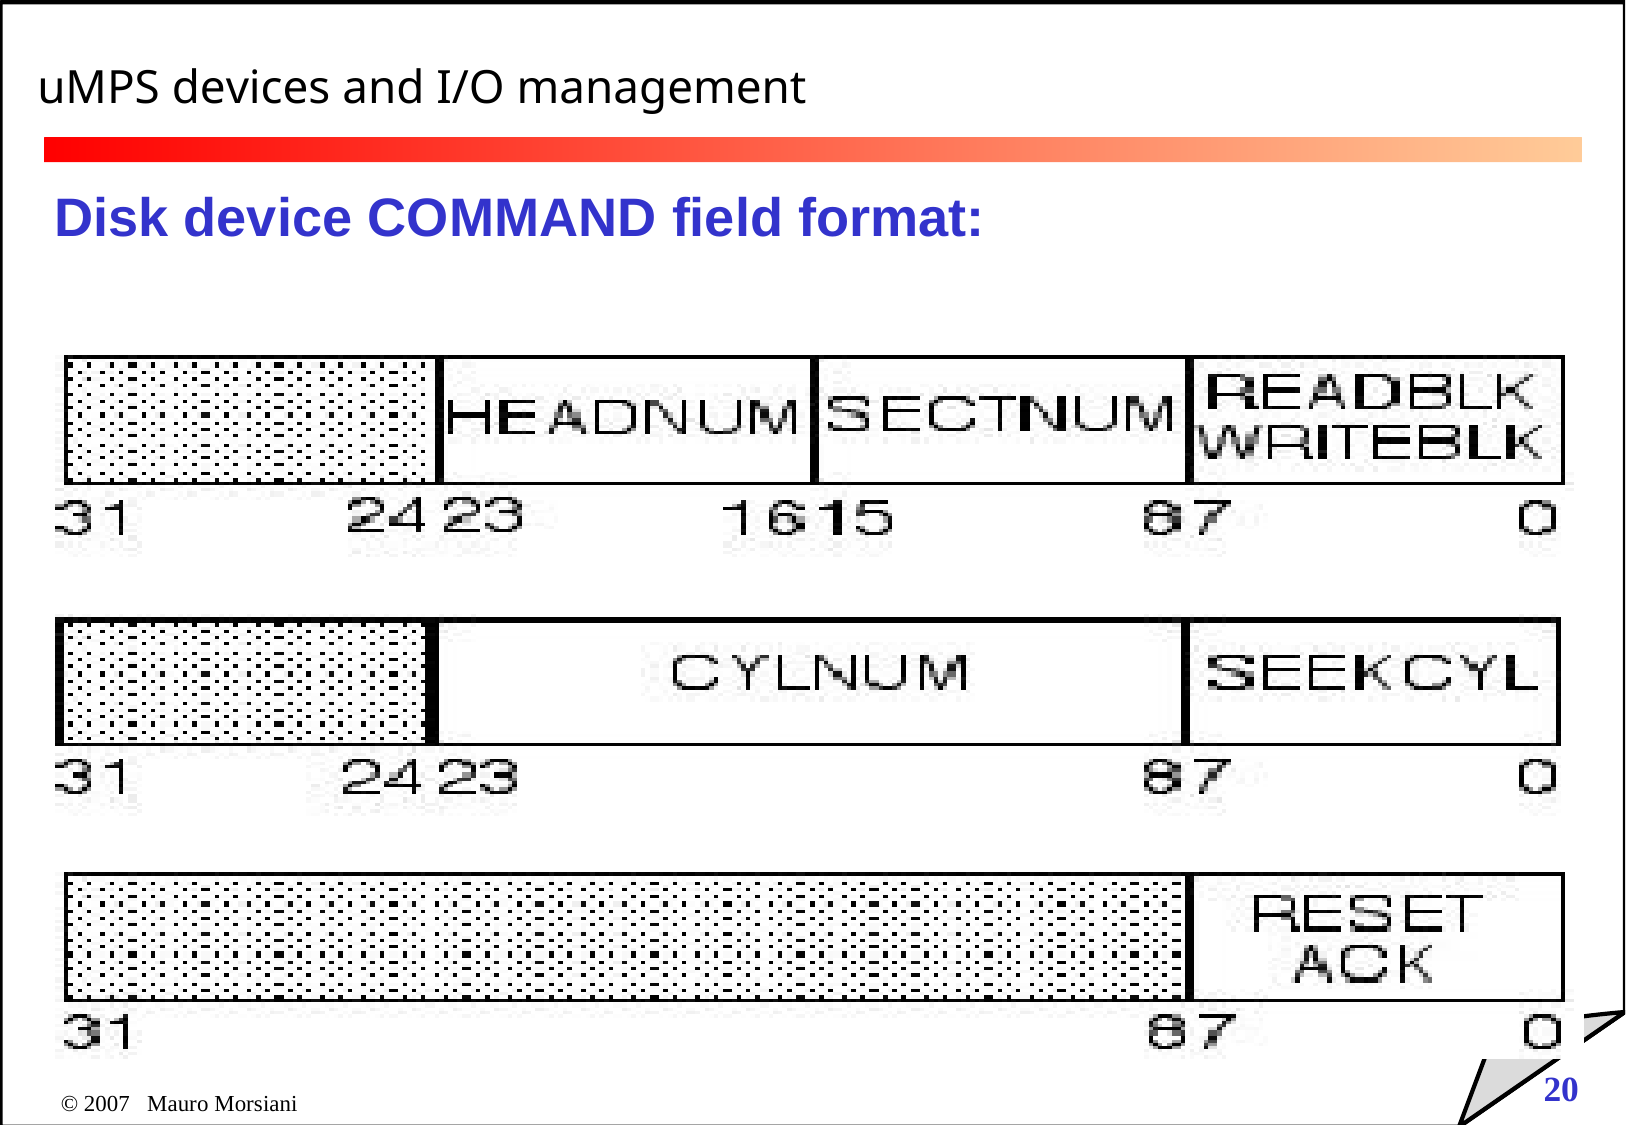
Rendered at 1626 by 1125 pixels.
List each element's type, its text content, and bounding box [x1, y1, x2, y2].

picture [46, 337, 1584, 1059]
list Disk device COMMAND field format: [54, 187, 1557, 595]
title uMPS devices and I/O management [37, 44, 1587, 130]
